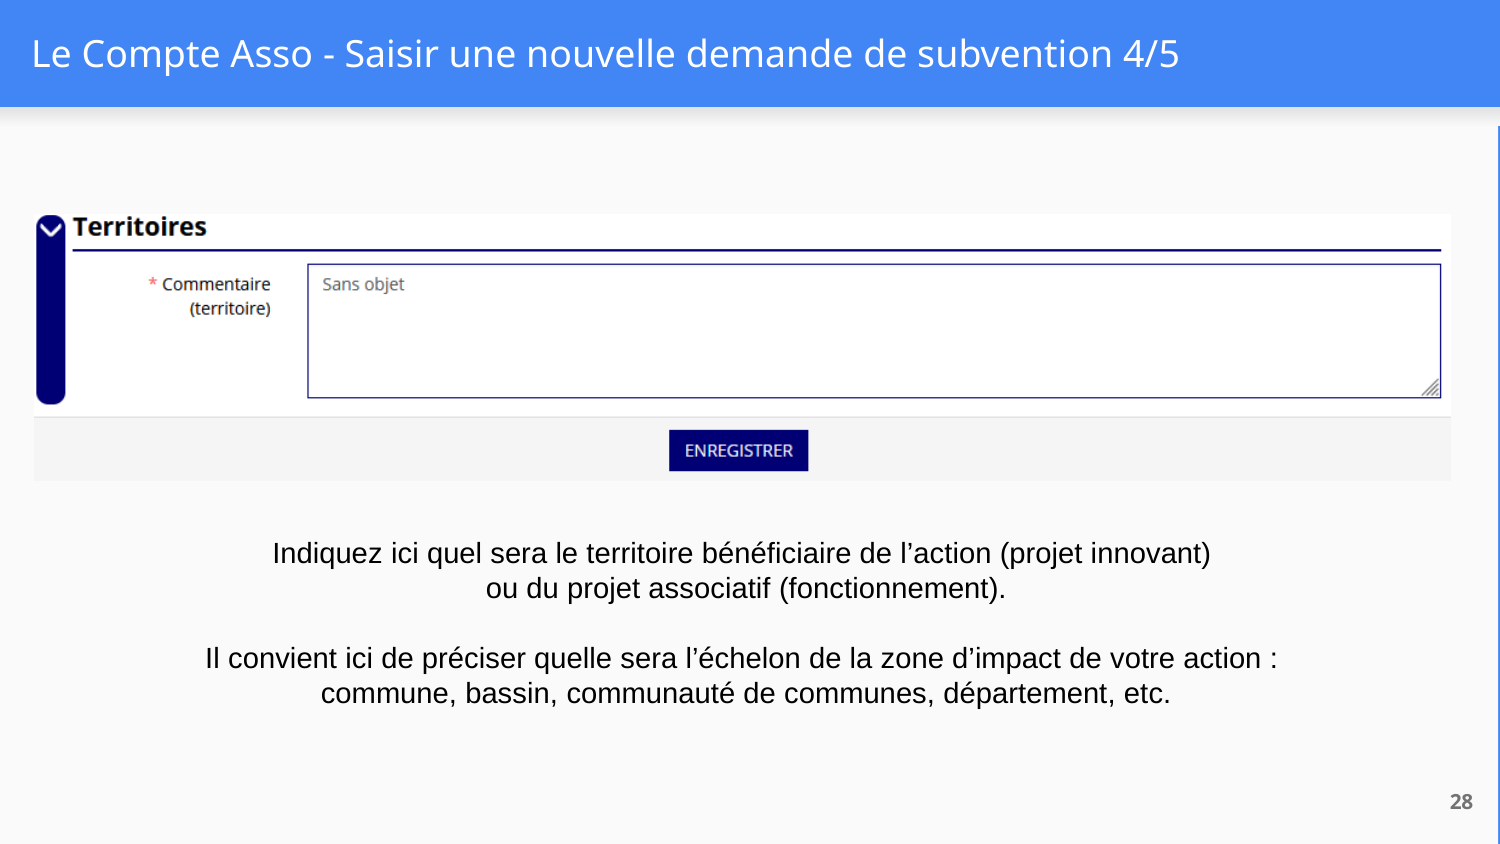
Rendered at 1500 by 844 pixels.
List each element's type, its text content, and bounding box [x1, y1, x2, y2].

slide_number <numéro> [1398, 770, 1489, 835]
text_box Indiquez ici quel sera le territoire bénéficiaire de l’action (projet innovant) ou du projet associatif (fonctionnement). Il convient ici de préciser quelle sera l’échelon de la zone d’impact de votre action : commune, bassin, communauté de communes, département, etc. [52, 519, 1441, 710]
title Le Compte Asso - Saisir une nouvelle demande de subvention 4/5 [16, 2, 1464, 102]
picture [34, 214, 1451, 481]
